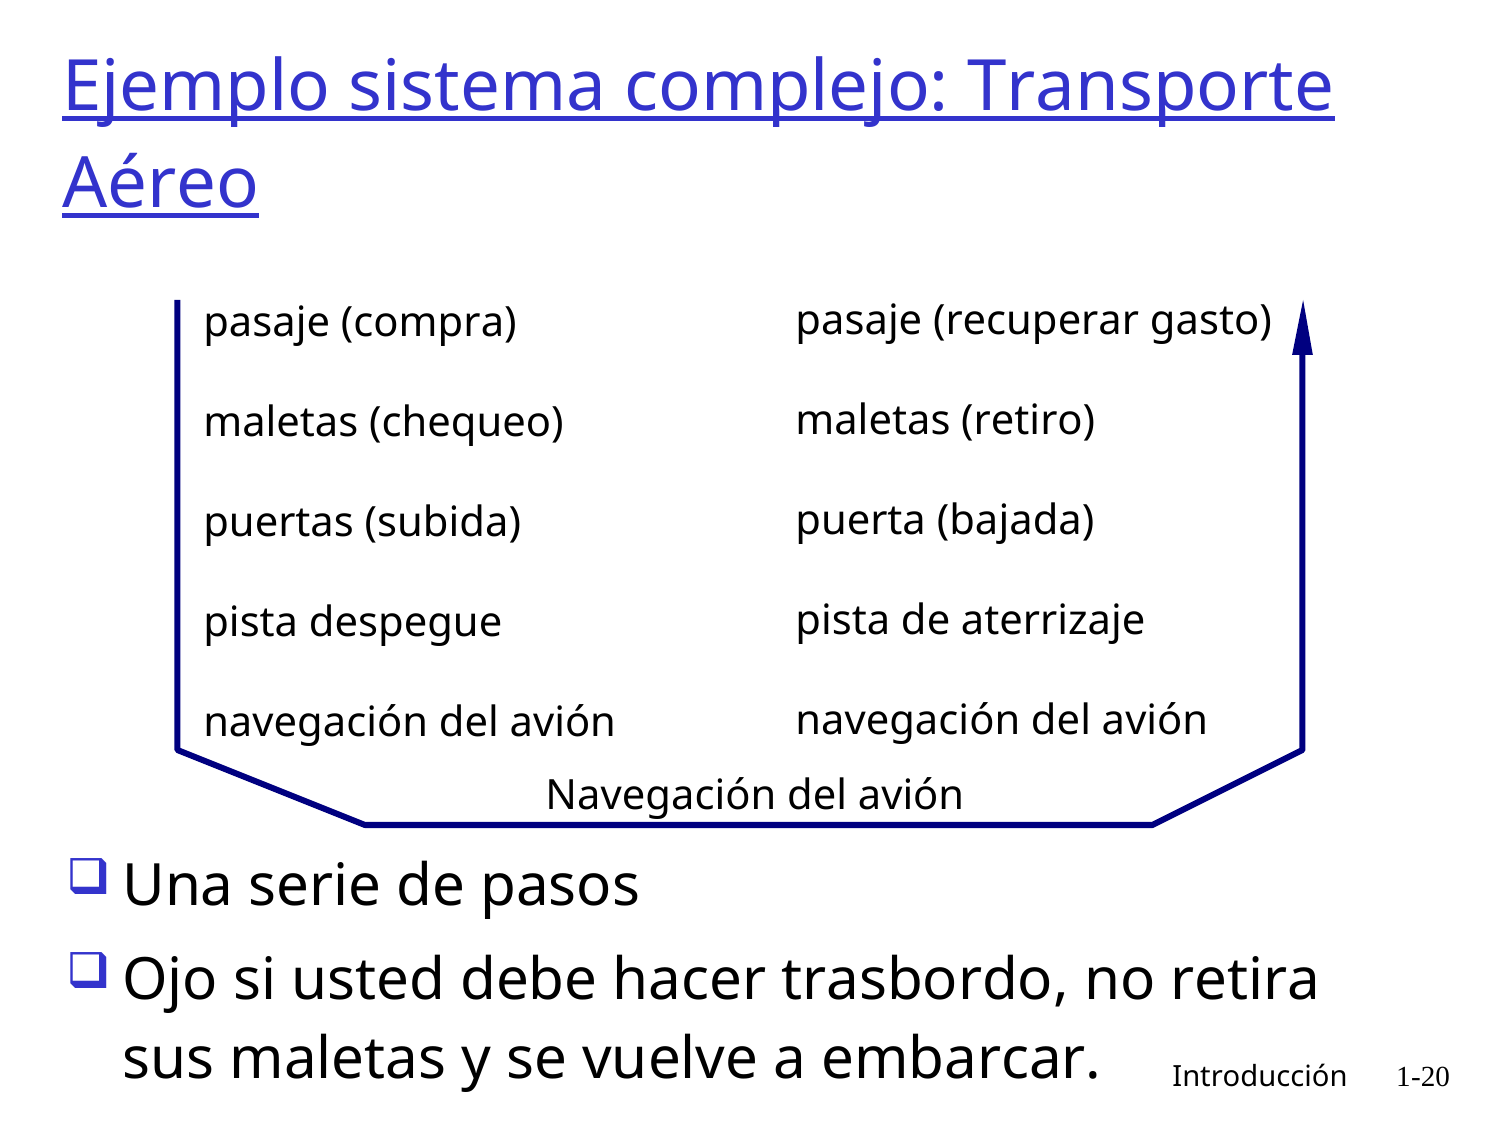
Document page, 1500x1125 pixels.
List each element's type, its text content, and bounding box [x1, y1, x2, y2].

text_box Introducción [887, 1069, 1362, 1125]
text_box 1-<number> [1362, 1050, 1466, 1125]
text_box pasaje (recuperar gasto) maletas (retiro) puerta (bajada) pista de aterrizaje navegación del avión [780, 284, 1288, 751]
list Una serie de pasos Ojo si usted debe hacer trasbordo, no retira sus maletas y se vuelve a embarcar. [51, 835, 1439, 1069]
text_box Navegación del avión [530, 760, 980, 821]
title Ejemplo sistema complejo: Transporte Aéreo [47, 37, 1465, 225]
text_box pasaje (compra) maletas (chequeo) puertas (subida) pista despegue navegación del avión [188, 286, 632, 753]
